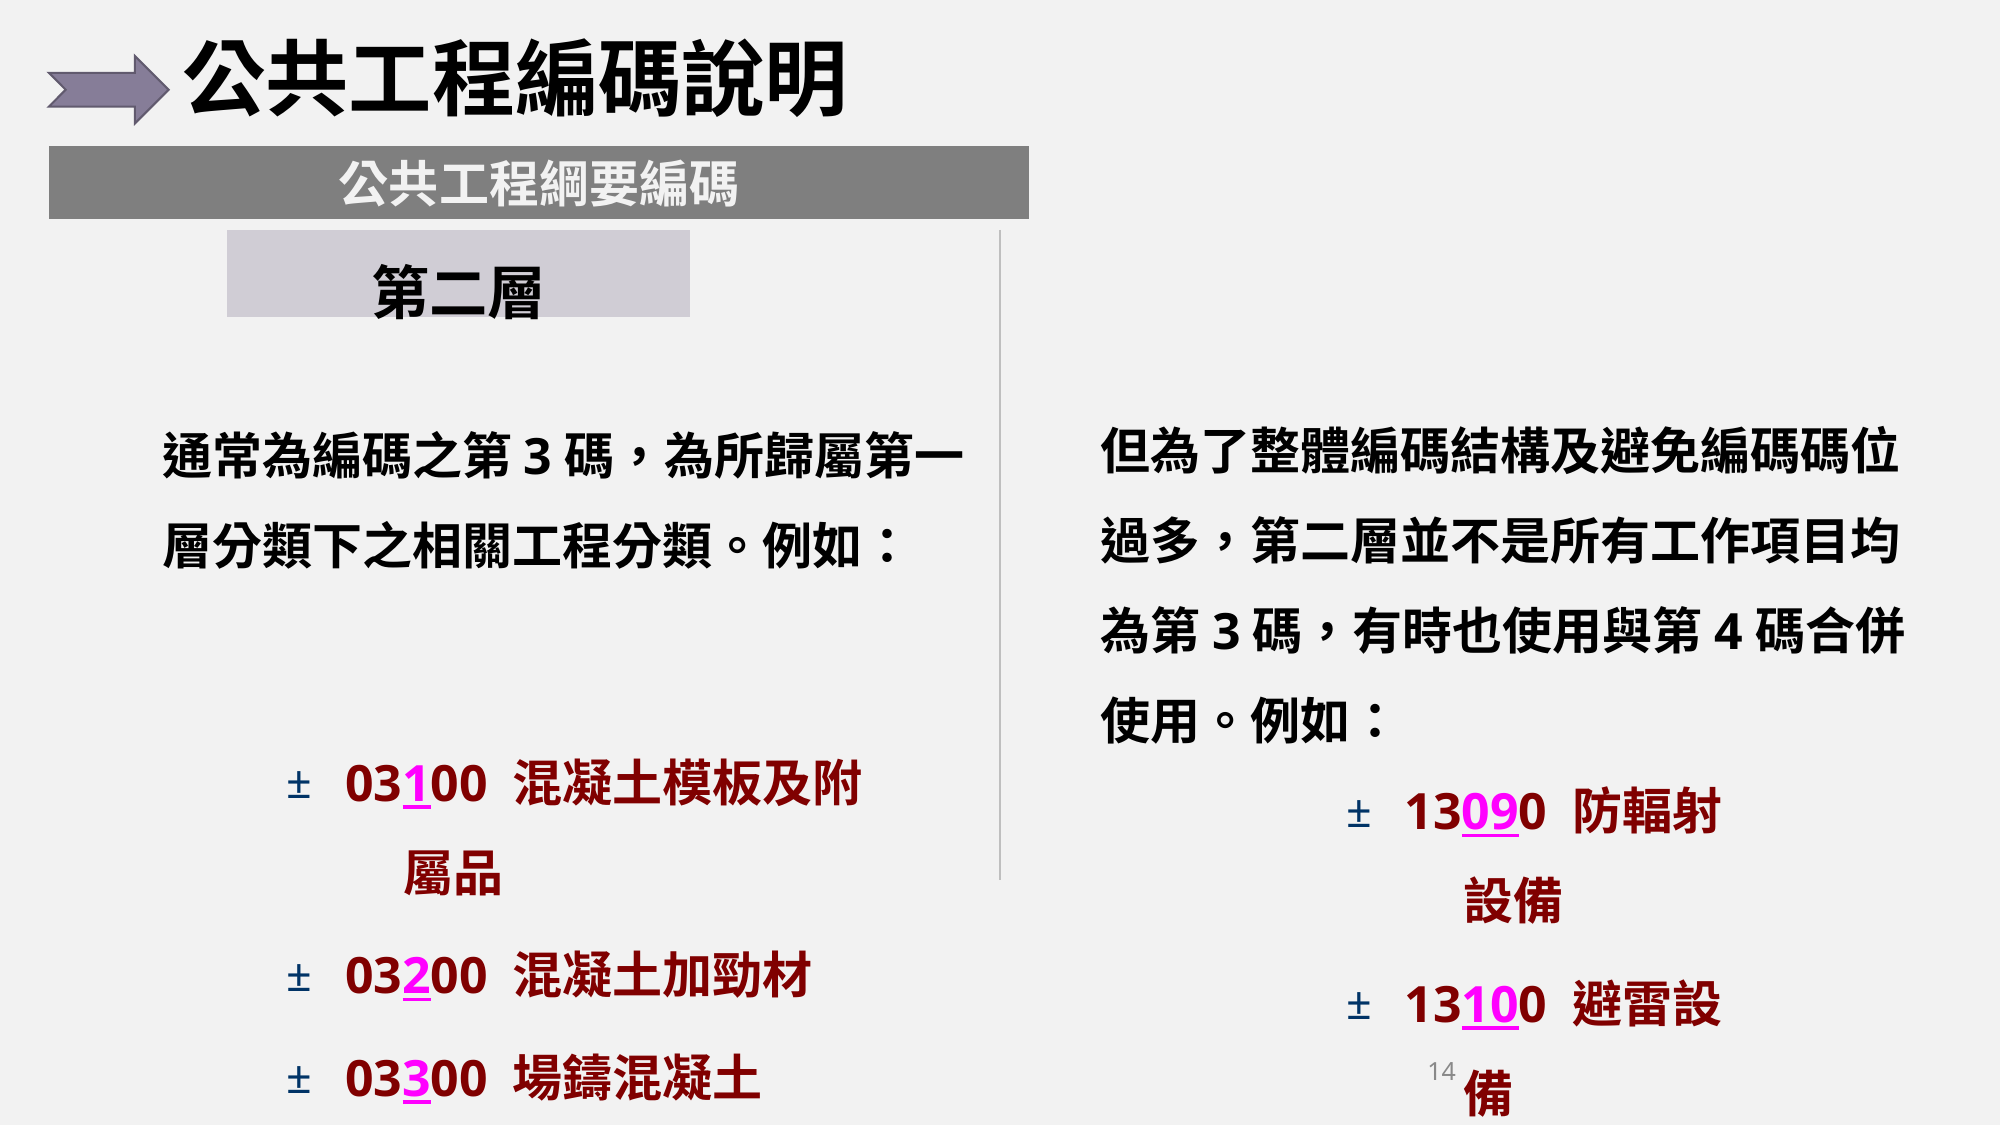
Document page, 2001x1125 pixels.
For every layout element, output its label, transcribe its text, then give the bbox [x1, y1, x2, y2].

text_box 公共工程編碼說明 [167, 18, 1375, 135]
text_box 通常為編碼之第3碼，為所歸屬第一層分類下之相關工程分類。例如： [159, 394, 968, 501]
text_box 但為了整體編碼結構及避免編碼碼位過多，第二層並不是所有工作項目均為第3碼，有時也使用與第4碼合併使用。例如： [1090, 389, 1915, 496]
text_box 第二層 [227, 230, 690, 317]
text_box 第二層 [384, 308, 396, 317]
text_box 公共工程綱要編碼 [49, 146, 1029, 219]
text_box 14 [1412, 1042, 1863, 1103]
text_box 第二層 [524, 287, 533, 295]
text_box 第二層 [403, 305, 417, 317]
text_box 13090 防輻射設備 13100 避雷設備 13110 陰極保護 [1168, 749, 1743, 856]
text_box 03100 混凝土模板及附屬品 03200 混凝土加勁材 03300 場鑄混凝土 03400 預鑄混凝土 [108, 721, 890, 827]
text_box 第二層 [509, 287, 518, 295]
text_box [48, 55, 167, 124]
